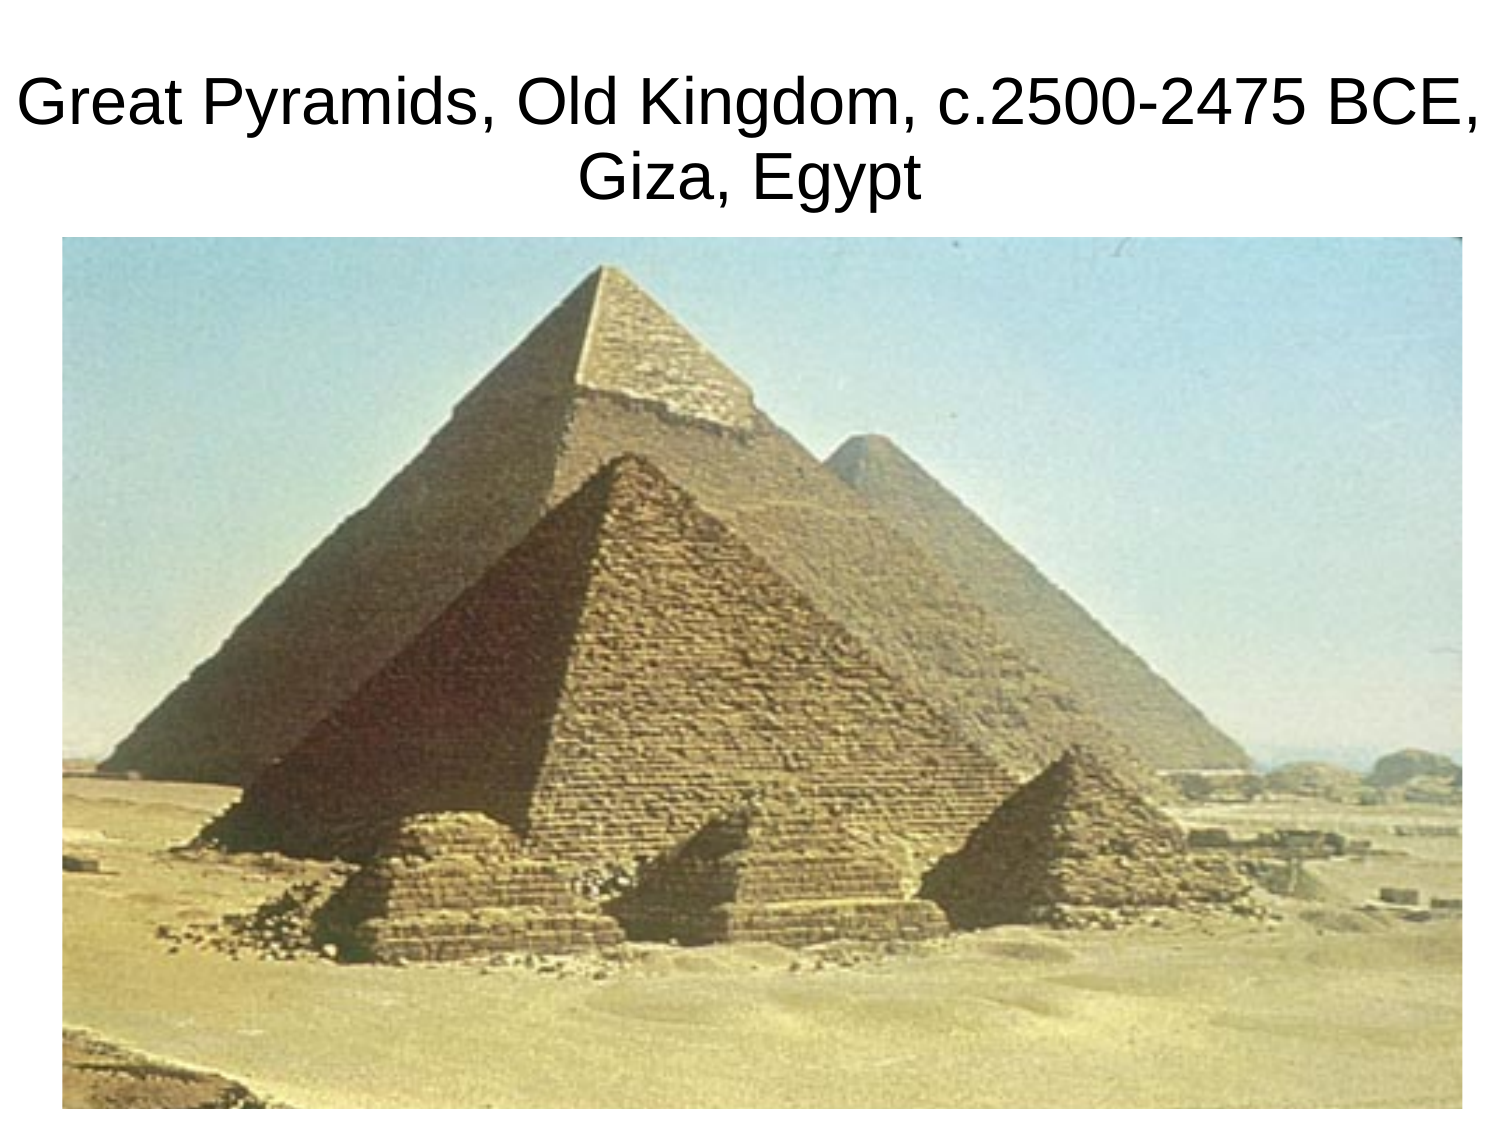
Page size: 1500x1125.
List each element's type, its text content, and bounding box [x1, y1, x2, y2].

title Great Pyramids, Old Kingdom, c.2500-2475 BCE, Giza, Egypt [0, 45, 1500, 233]
picture [62, 237, 1463, 1109]
